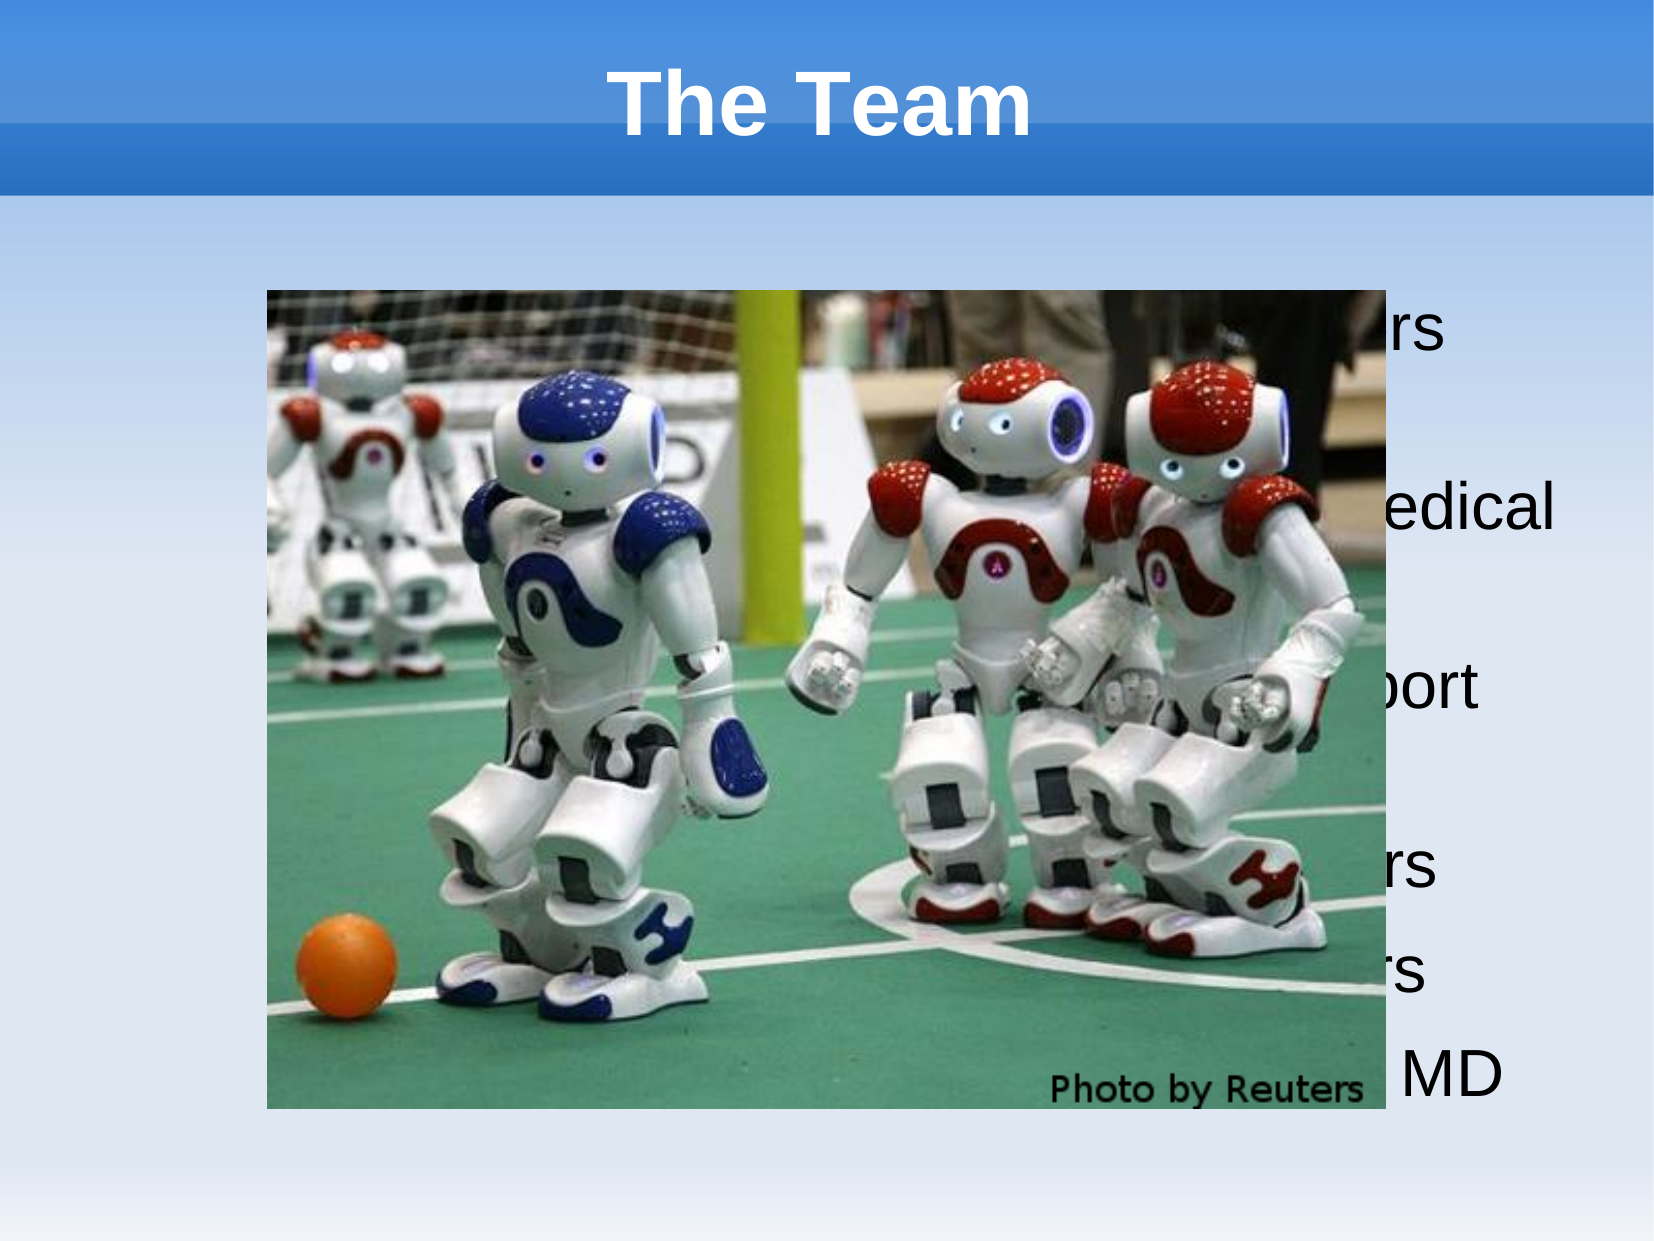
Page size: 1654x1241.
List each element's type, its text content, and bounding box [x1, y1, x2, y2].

picture [0, 0, 1654, 1241]
title The Team [76, 0, 1565, 208]
list Community Users and Developers Open Source Medical Software Board OpenEMR Support Vendors Hired Contractors Industry Advisors Samuel Bowen, MD [845, 290, 1572, 1216]
